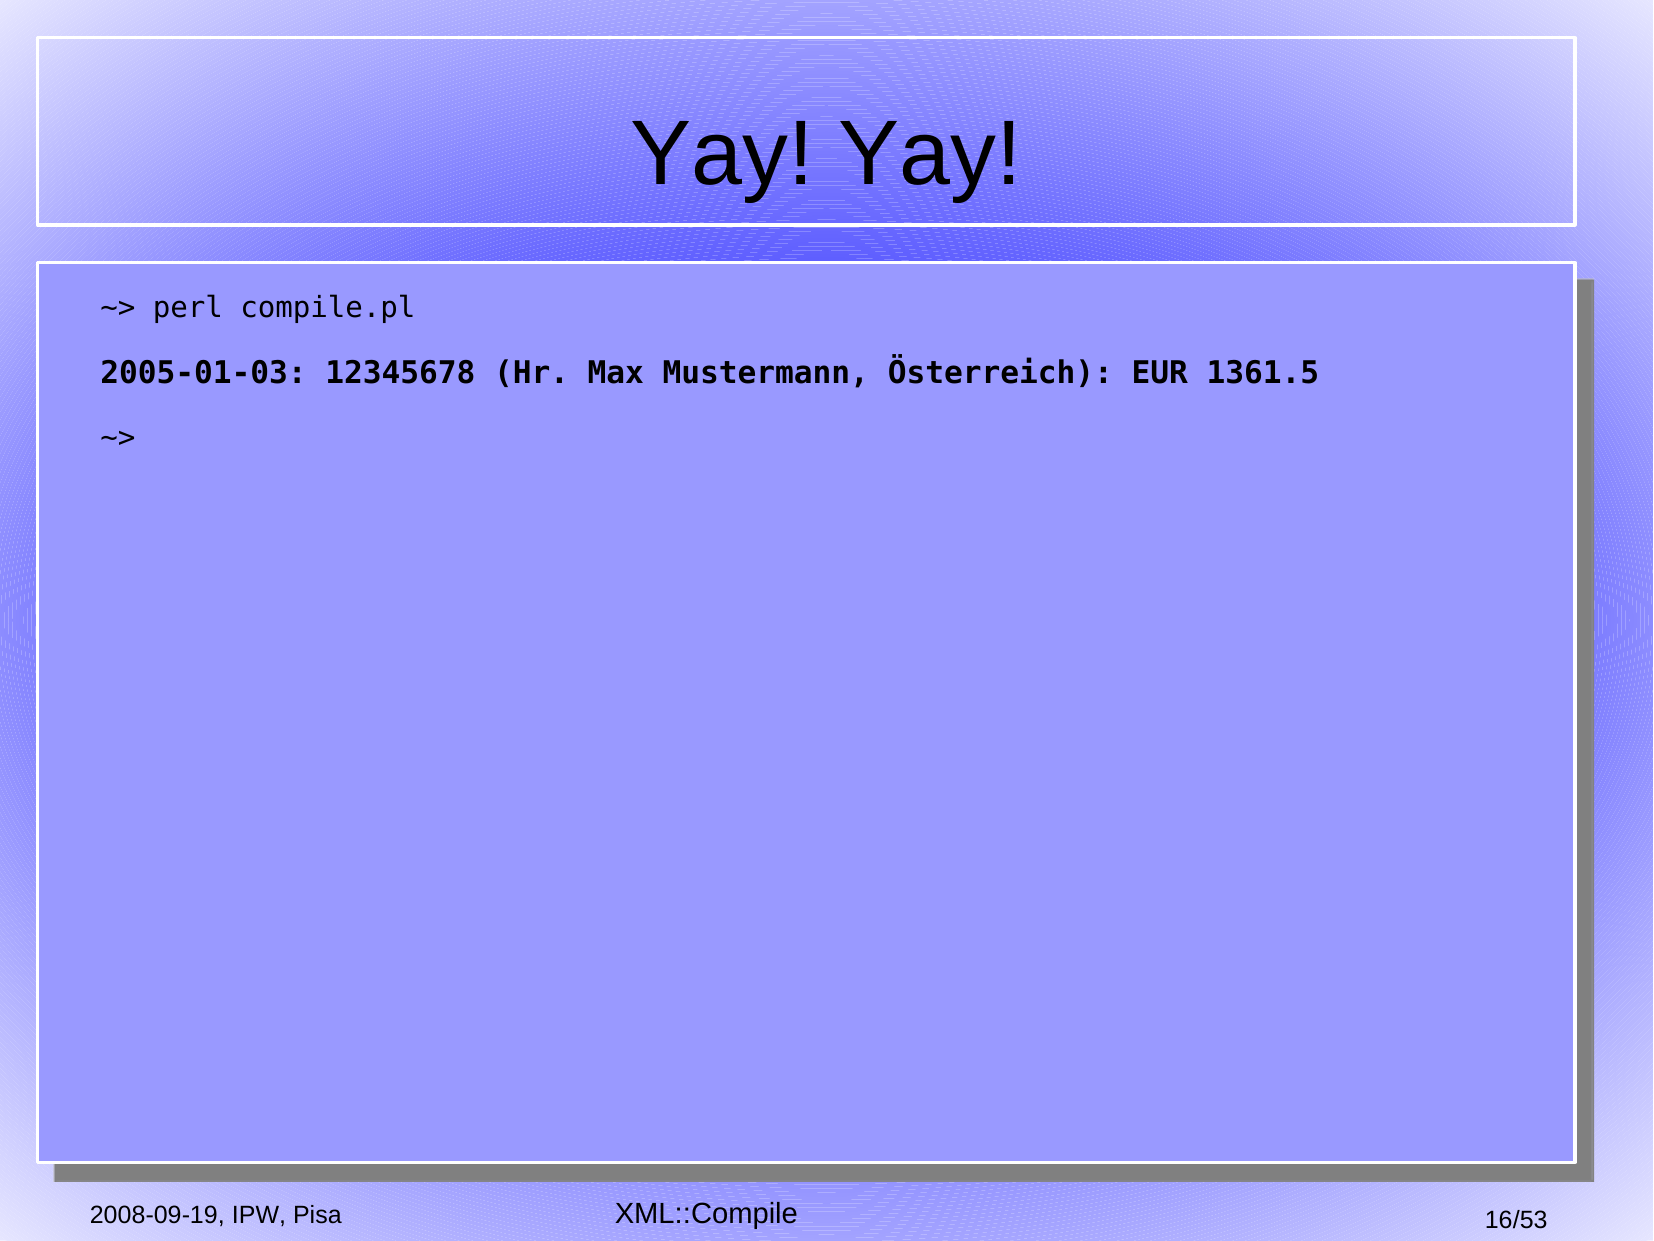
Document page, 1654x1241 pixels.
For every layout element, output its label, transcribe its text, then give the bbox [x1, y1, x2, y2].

list ~> perl compile.pl 2005-01-03: 12345678 (Hr. Max Mustermann, Österreich): EUR 1361.5 ~> [82, 290, 1571, 1111]
title Yay! Yay! [82, 56, 1571, 250]
